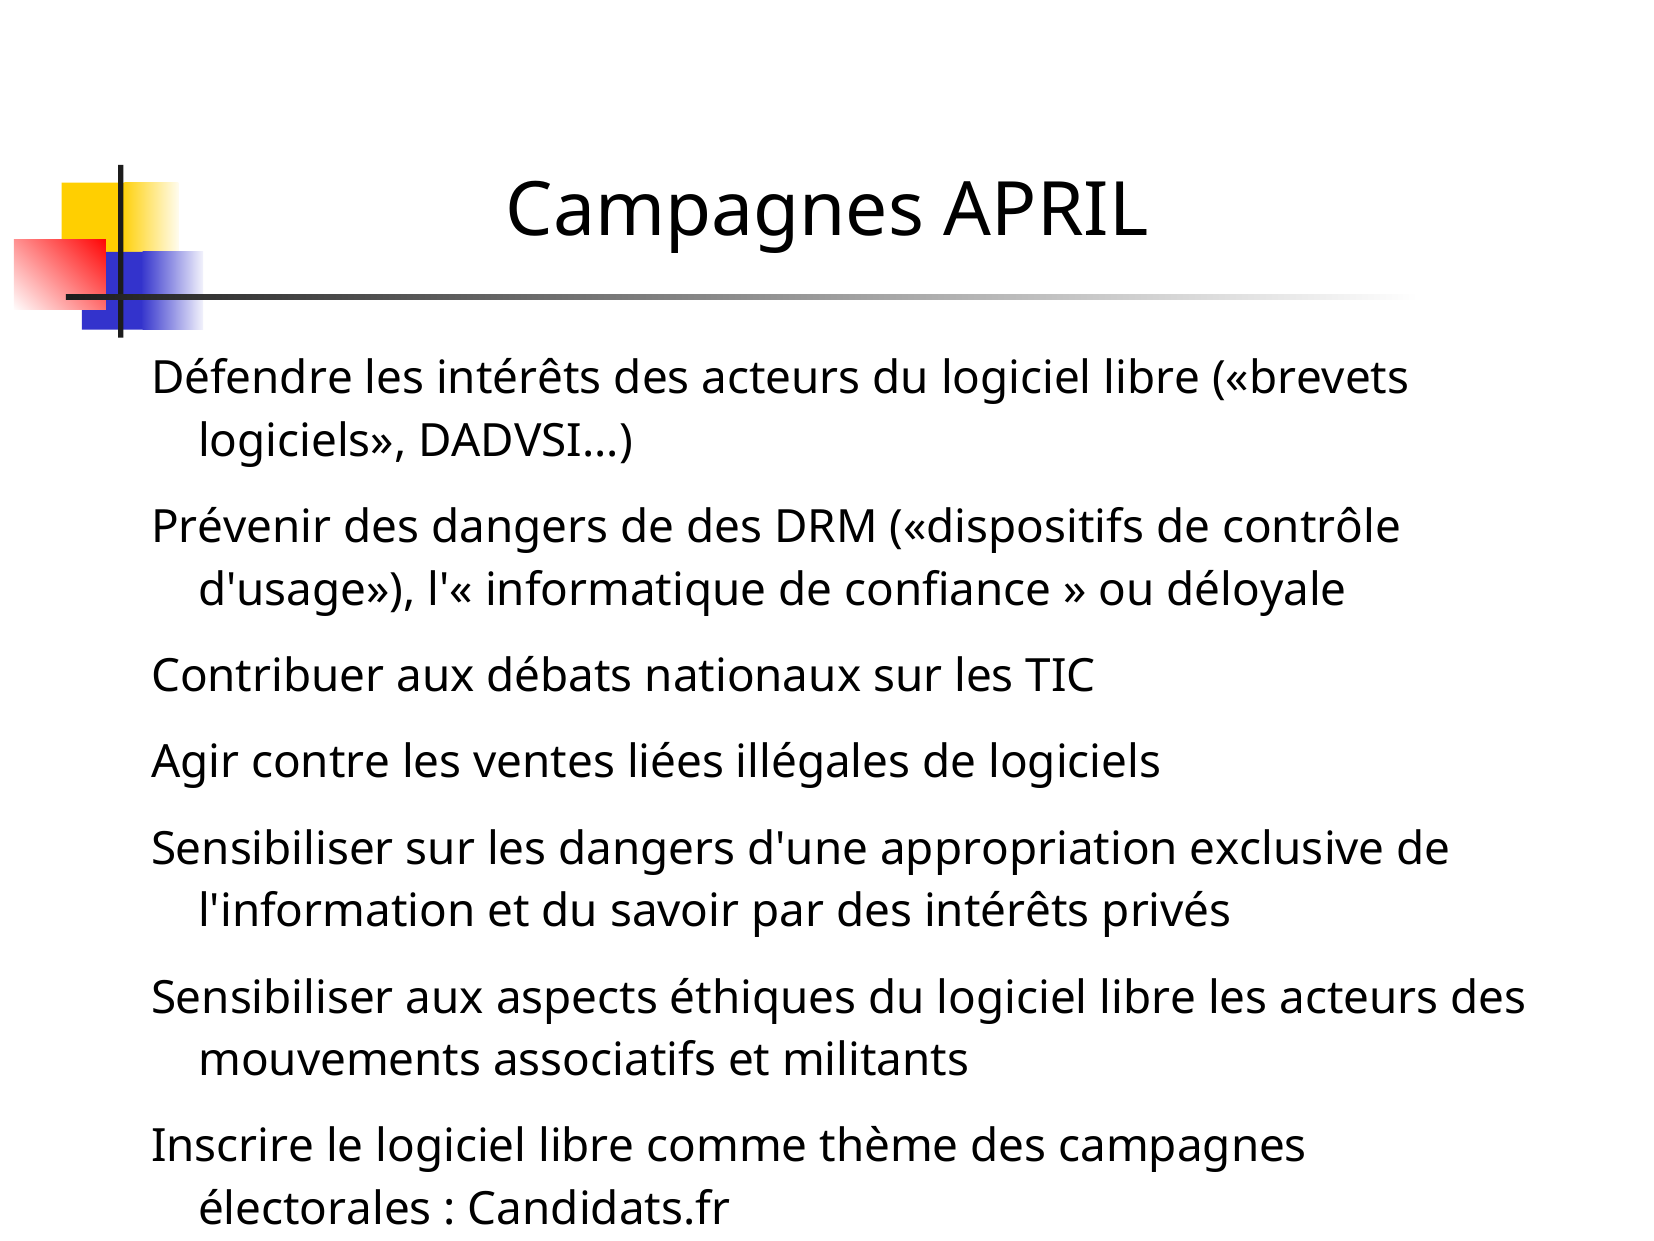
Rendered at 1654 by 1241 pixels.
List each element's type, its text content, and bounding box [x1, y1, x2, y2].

list Défendre les intérêts des acteurs du logiciel libre («brevets logiciels», DADVSI...) Prévenir des dangers de des DRM («dispositifs de contrôle d'usage»), l'« informatique de confiance » ou déloyale Contribuer aux débats nationaux sur les TIC Agir contre les ventes liées illégales de logiciels Sensibiliser sur les dangers d'une appropriation exclusive de l'information et du savoir par des intérêts privés Sensibiliser aux aspects éthiques du logiciel libre les acteurs des mouvements associatifs et militants Inscrire le logiciel libre comme thème des campagnes électorales : Candidats.fr [121, 344, 1534, 1127]
title Campagnes APRIL [121, 110, 1534, 303]
